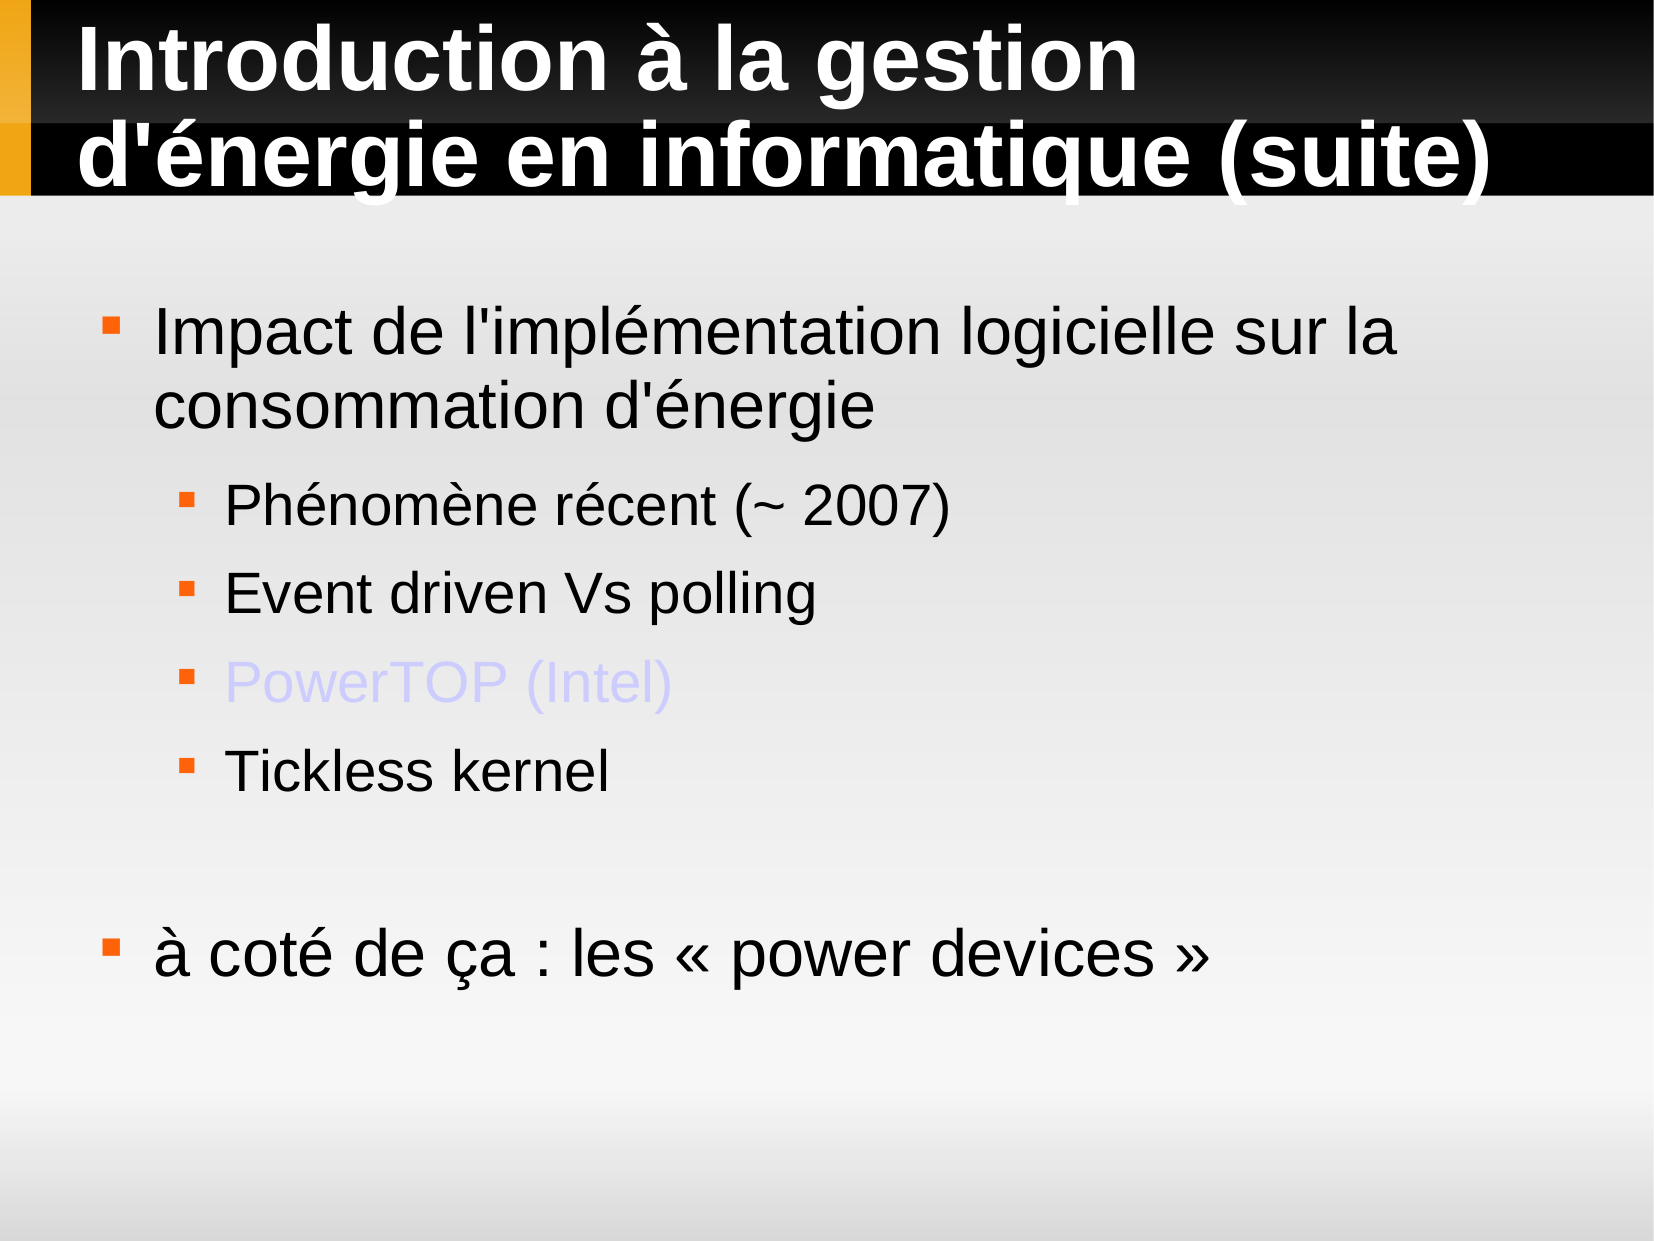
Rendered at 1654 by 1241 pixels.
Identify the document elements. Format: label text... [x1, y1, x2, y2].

picture [0, 0, 1654, 1241]
title Introduction à la gestion d'énergie en informatique (suite) [76, 0, 1565, 208]
list Impact de l'implémentation logicielle sur la consommation d'énergie Phénomène récent (~ 2007) Event driven Vs polling PowerTOP (Intel) Tickless kernel à coté de ça : les « power devices » [82, 290, 1571, 1109]
